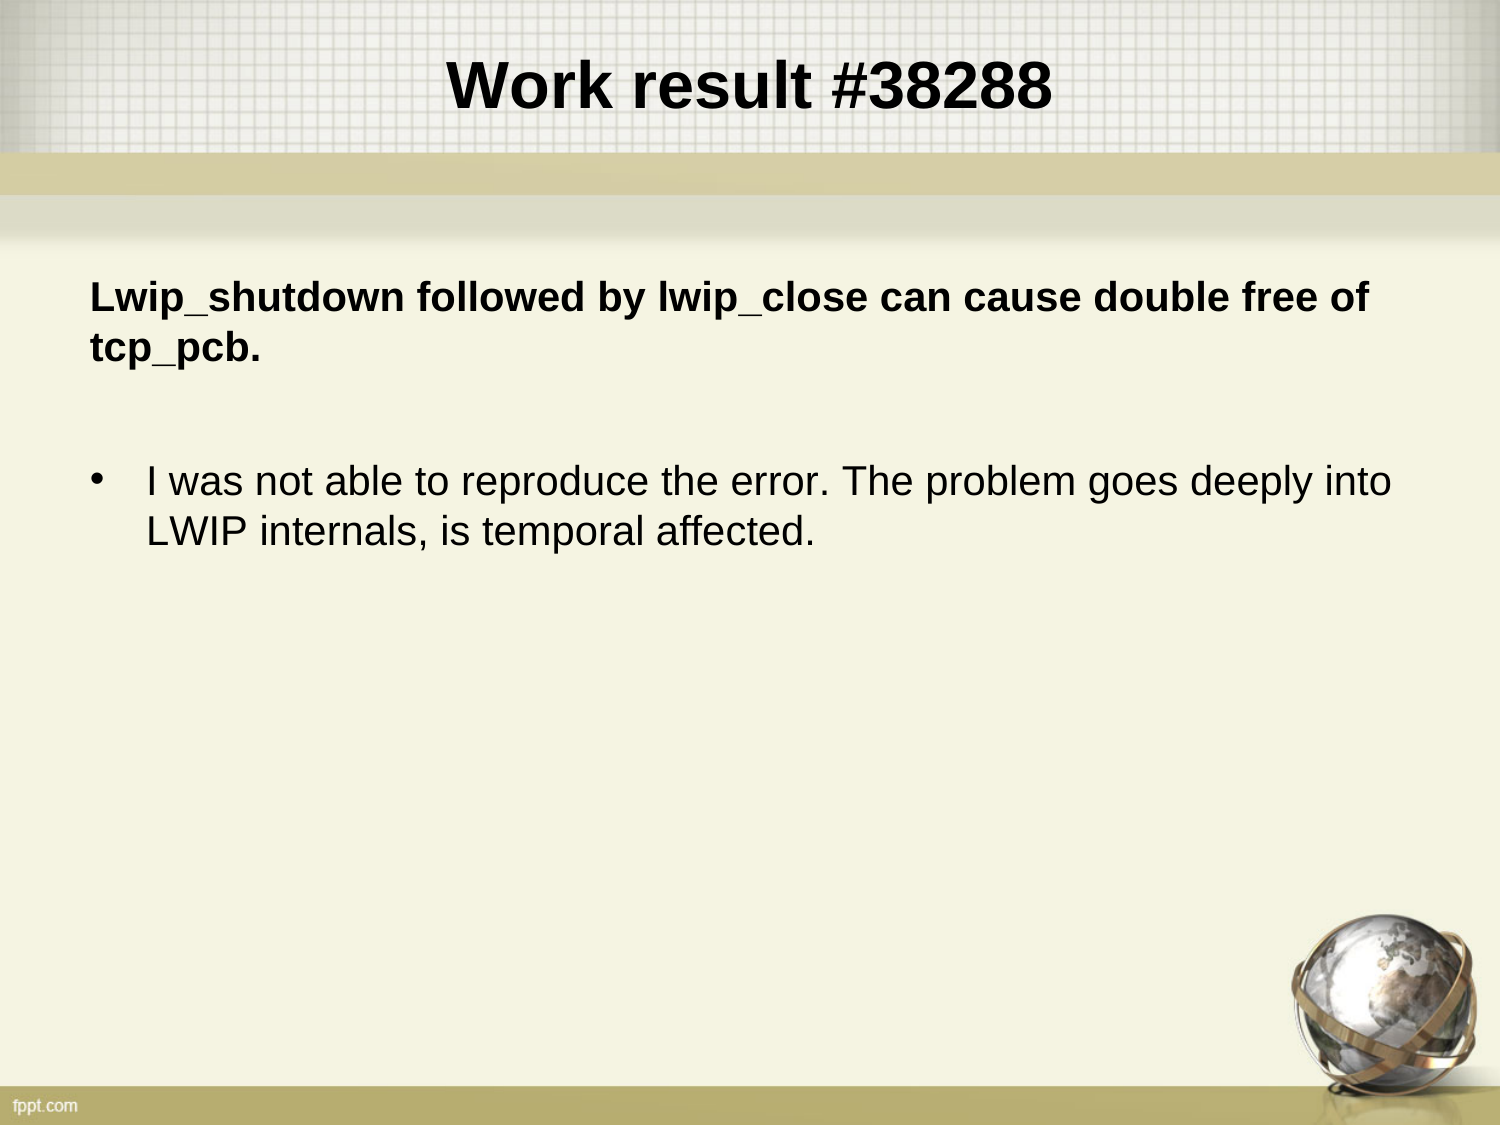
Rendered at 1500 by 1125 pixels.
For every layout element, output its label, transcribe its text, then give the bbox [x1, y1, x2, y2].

list Lwip_shutdown followed by lwip_close can cause double free of tcp_pcb. I was not able to reproduce the error. The problem goes deeply into LWIP internals, is temporal affected. [75, 262, 1426, 1051]
title Work result #38288 [75, 21, 1426, 142]
picture [0, 0, 1500, 1125]
